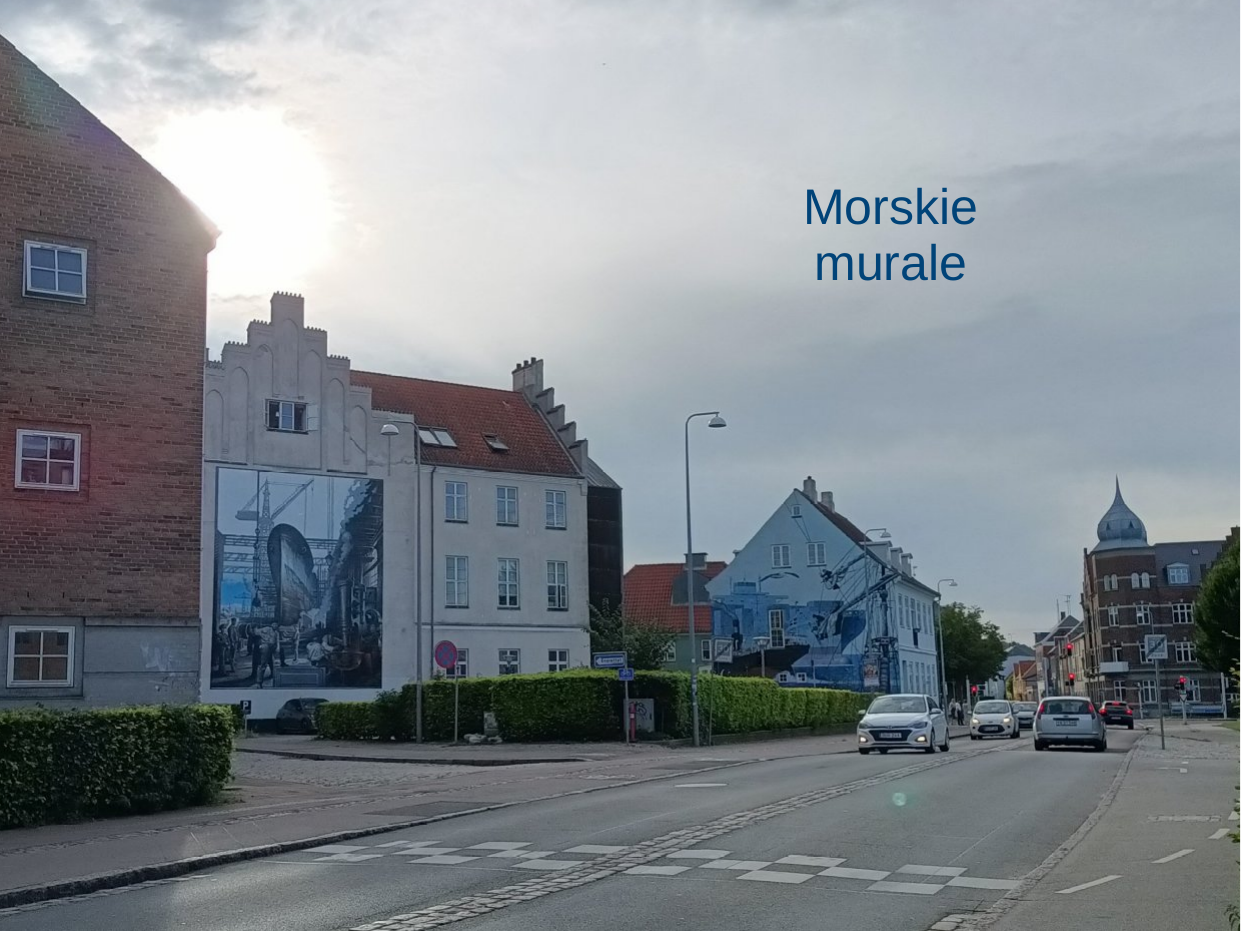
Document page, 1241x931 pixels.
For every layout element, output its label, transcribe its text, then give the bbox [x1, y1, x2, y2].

text_box Morskie murale [748, 172, 1034, 355]
picture [0, 0, 1241, 931]
